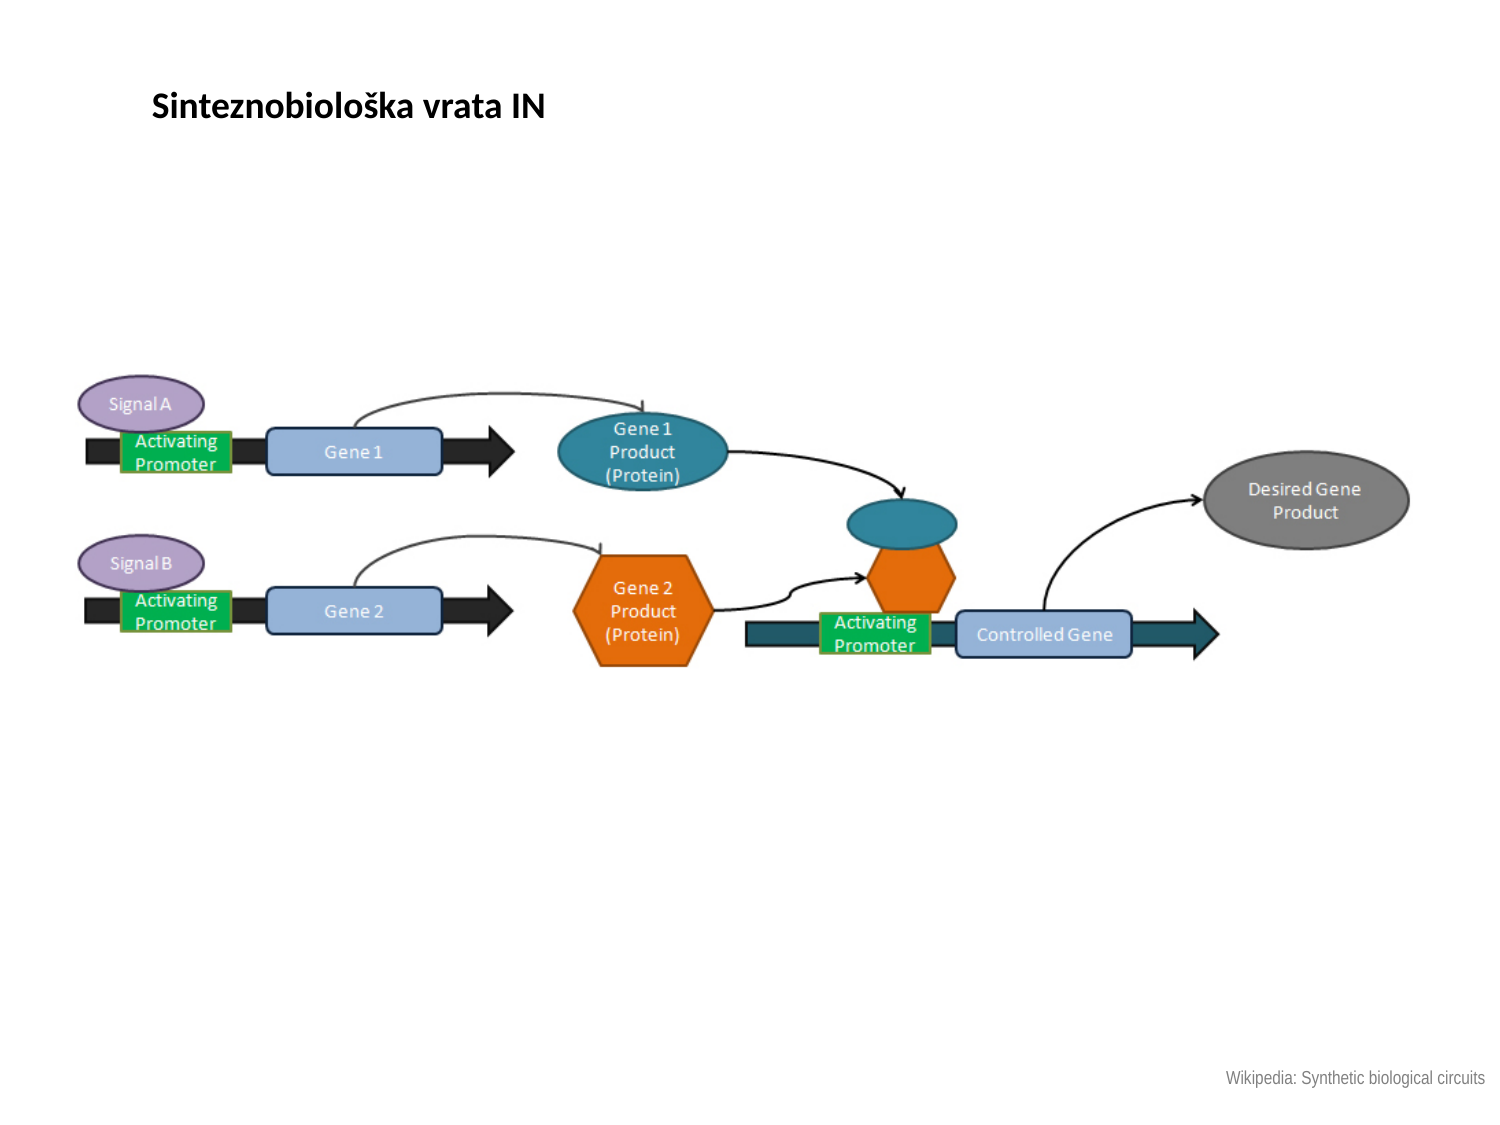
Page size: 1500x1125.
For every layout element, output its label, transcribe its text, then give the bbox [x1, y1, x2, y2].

text_box Wikipedia: Synthetic biological circuits [749, 1058, 1500, 1096]
picture [20, 361, 1480, 685]
text_box Sinteznobiološka vrata IN [137, 73, 562, 133]
